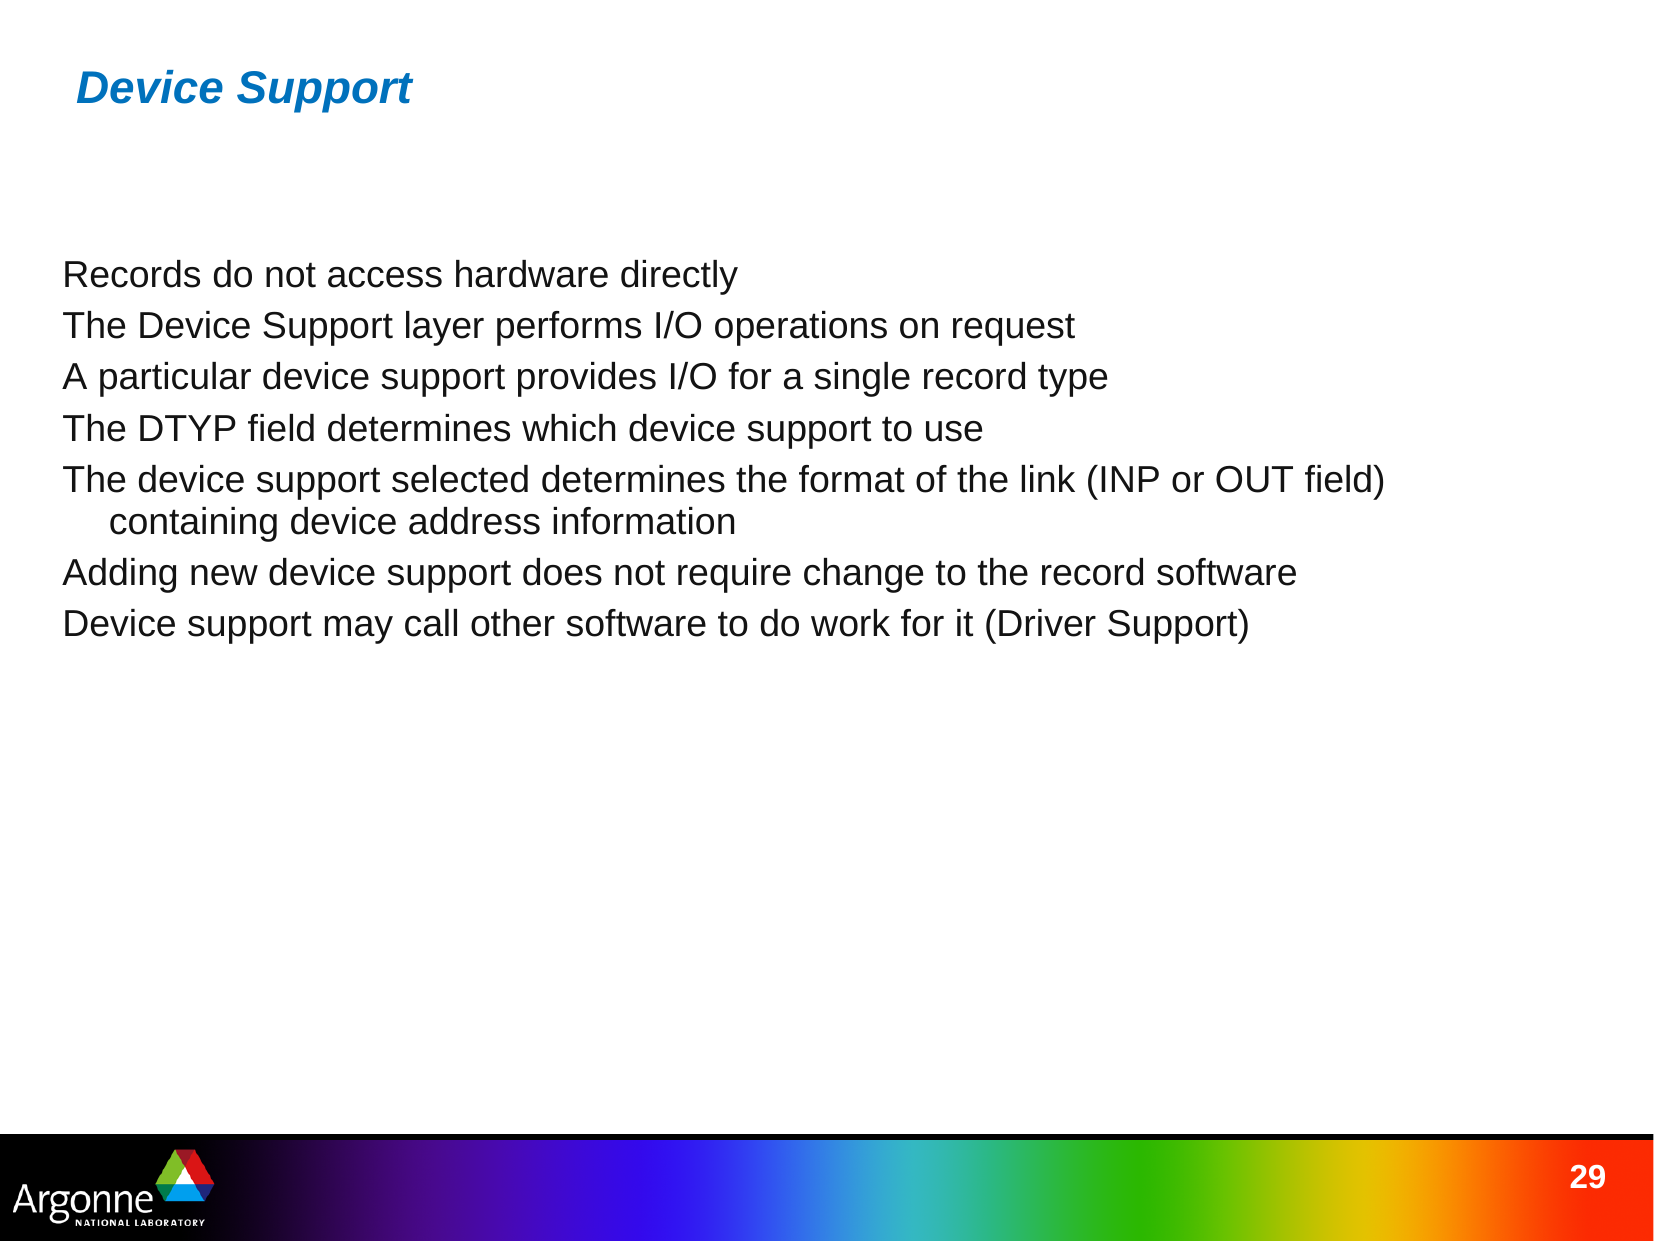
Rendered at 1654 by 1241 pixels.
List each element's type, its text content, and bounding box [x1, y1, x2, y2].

picture [0, 1134, 1654, 1241]
list Records do not access hardware directly The Device Support layer performs I/O operations on request A particular device support provides I/O for a single record type The DTYP field determines which device support to use The device support selected determines the format of the link (INP or OUT field) containing device address information Adding new device support does not require change to the record software Device support may call other software to do work for it (Driver Support) [62, 253, 1498, 1072]
title Device Support [61, 59, 1500, 144]
